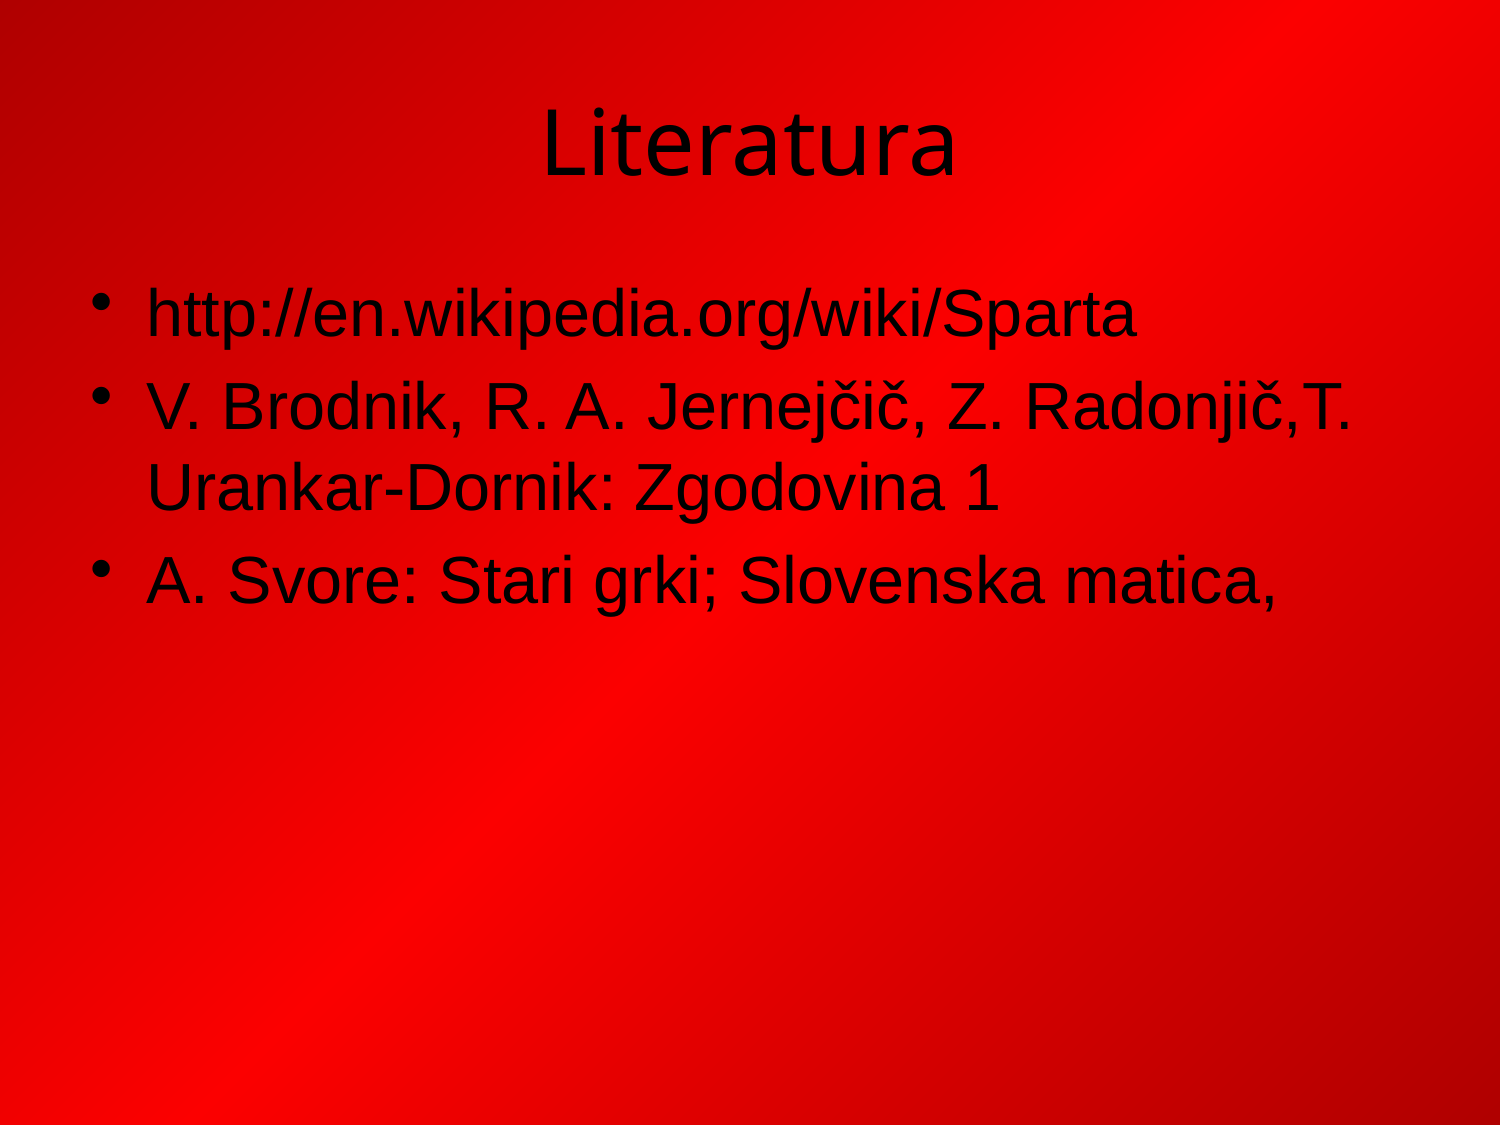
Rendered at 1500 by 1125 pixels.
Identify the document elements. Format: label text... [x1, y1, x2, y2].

title Literatura [75, 45, 1425, 233]
list http://en.wikipedia.org/wiki/Sparta V. Brodnik, R. A. Jernejčič, Z. Radonjič,T. Urankar-Dornik: Zgodovina 1 A. Svore: Stari grki; Slovenska matica, [75, 262, 1425, 1005]
